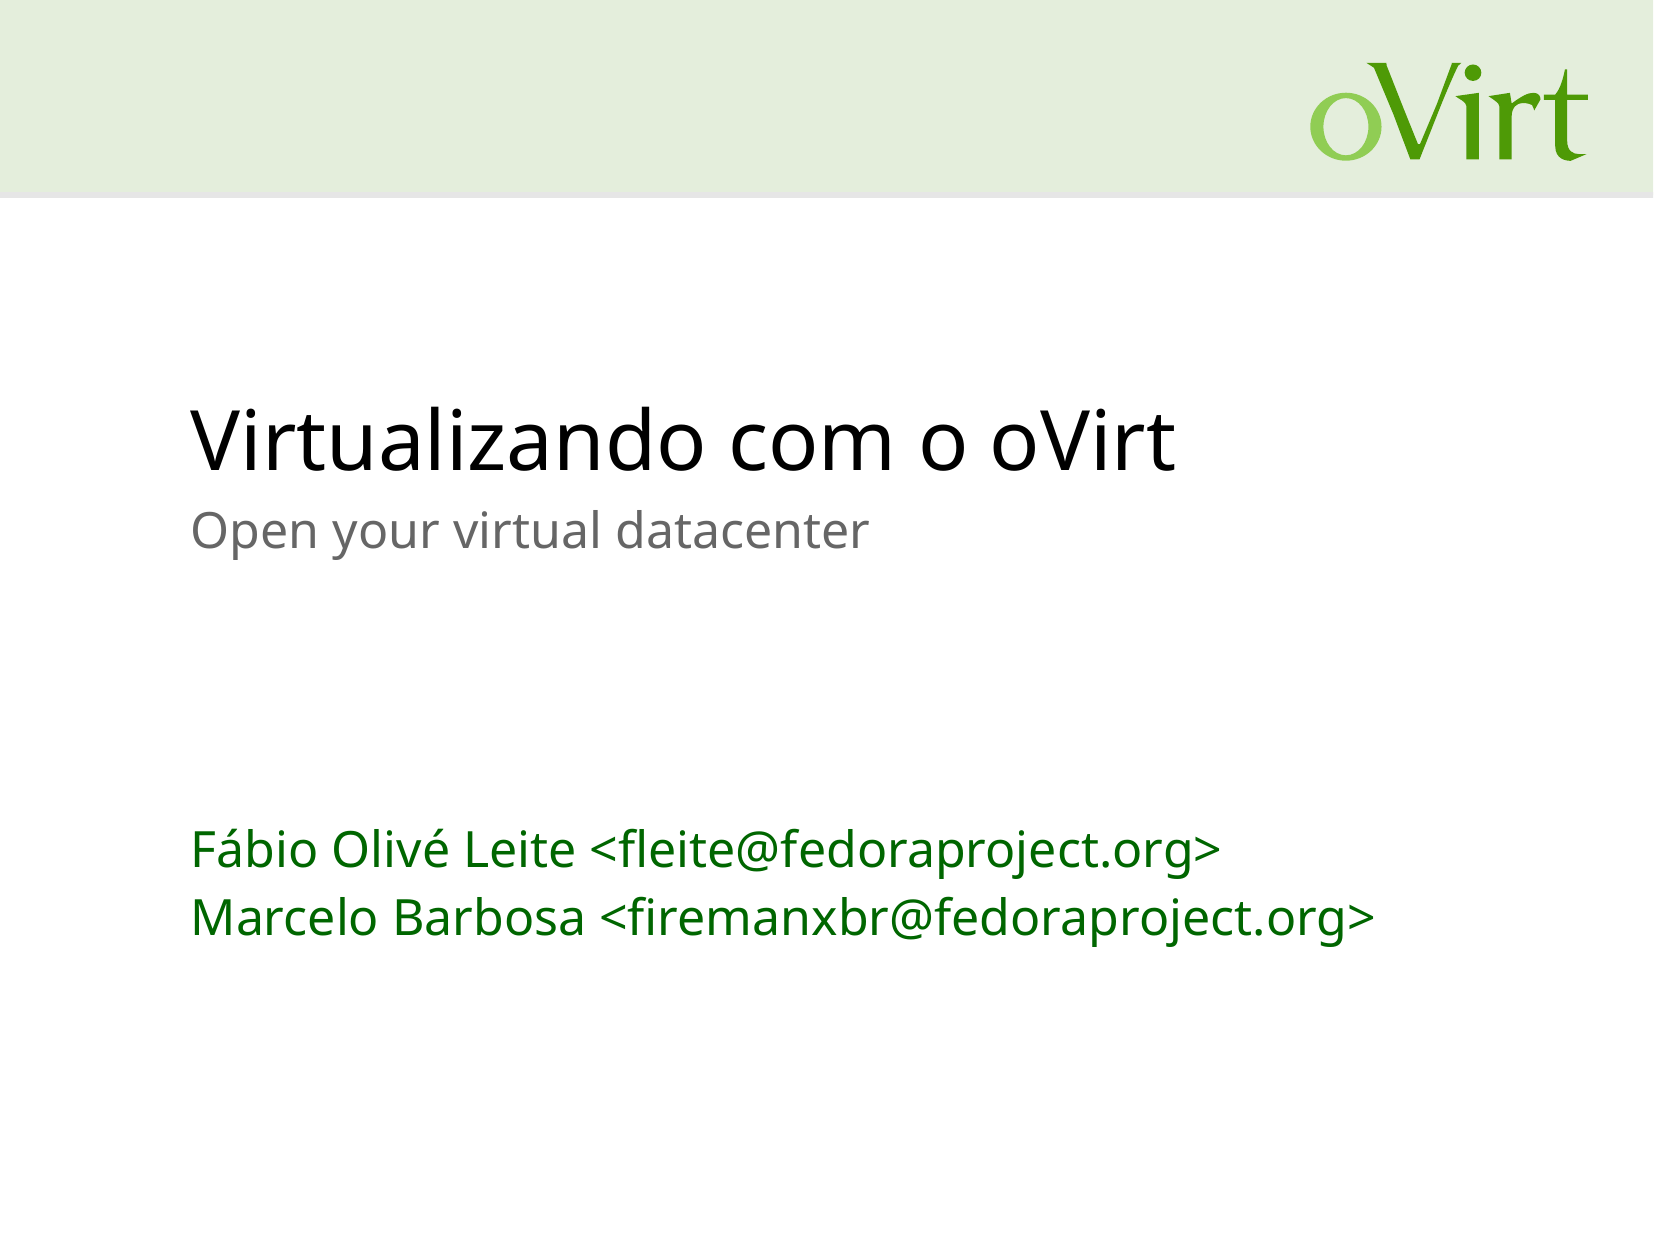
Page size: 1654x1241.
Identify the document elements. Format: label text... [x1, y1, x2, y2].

text_box Virtualizando com o oVirt Open your virtual datacenter [175, 374, 1549, 545]
text_box Fábio Olivé Leite <fleite@fedoraproject.org> Marcelo Barbosa <firemanxbr@fedoraproject.org> [176, 669, 1549, 918]
